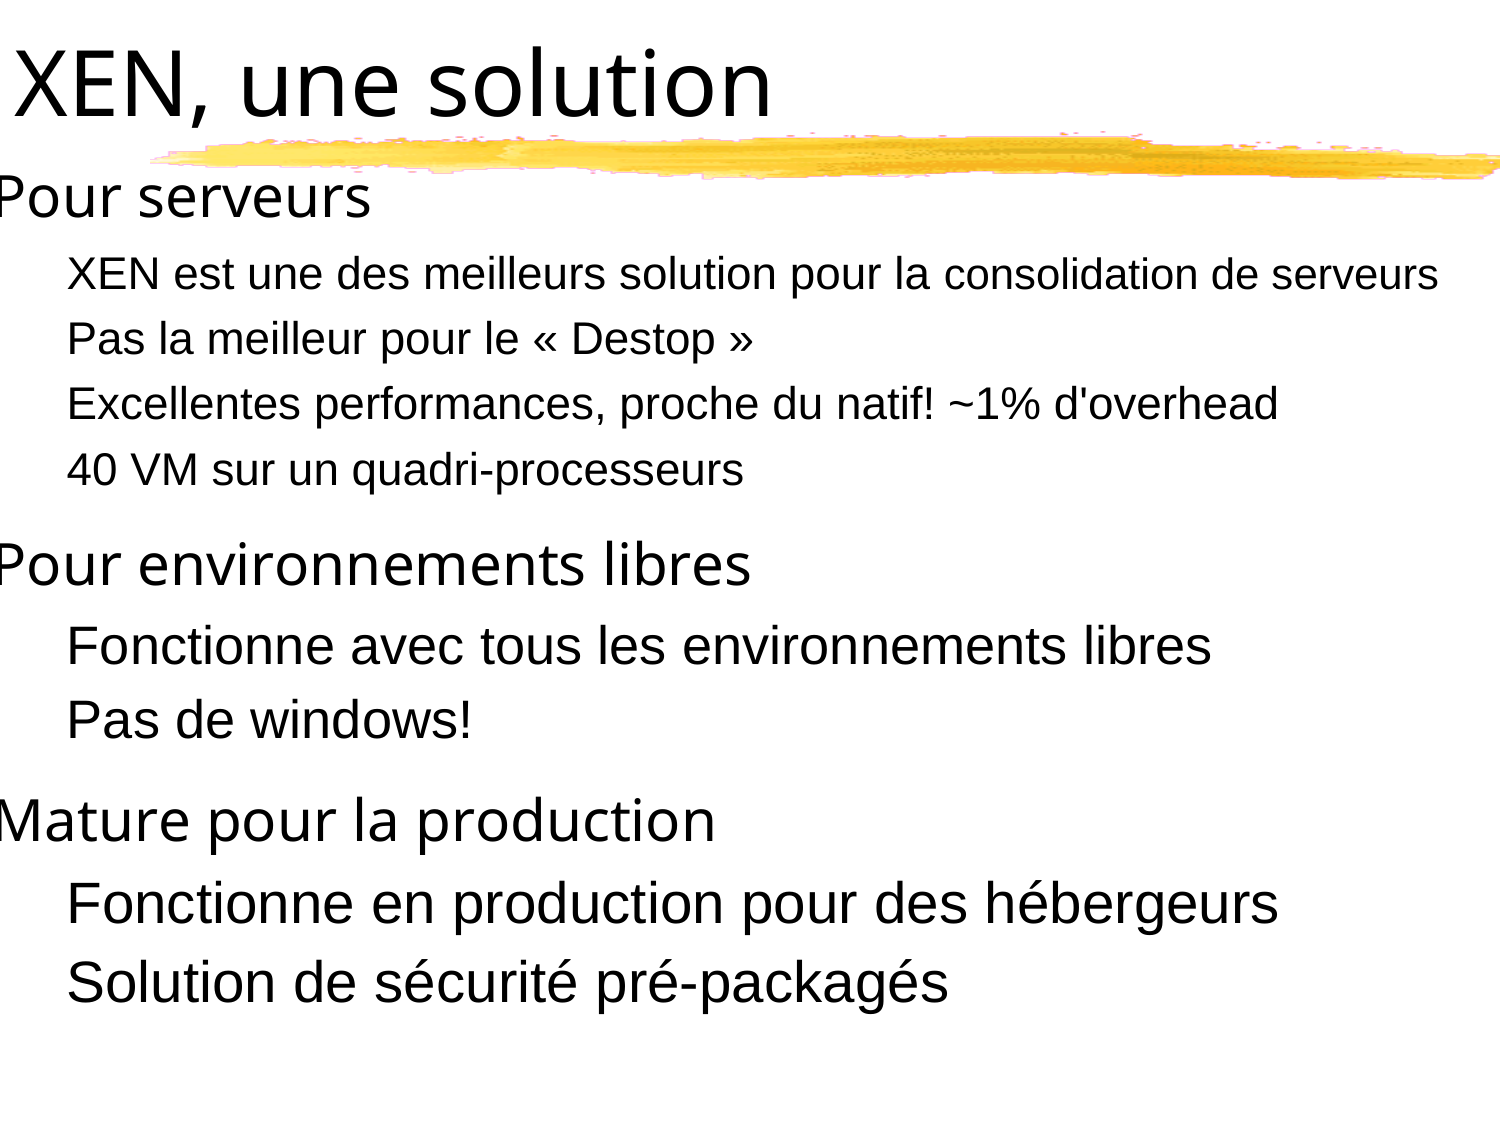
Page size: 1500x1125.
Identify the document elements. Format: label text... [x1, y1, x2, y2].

list Pour serveurs XEN est une des meilleurs solution pour la consolidation de serveurs Pas la meilleur pour le « Destop » Excellentes performances, proche du natif! ~1% d'overhead 40 VM sur un quadri-processeurs Pour environnements libres Fonctionne avec tous les environnements libres Pas de windows! Mature pour la production Fonctionne en production pour des hébergeurs Solution de sécurité pré-packagés [0, 148, 1500, 1031]
title XEN, une solution [0, 0, 1500, 145]
